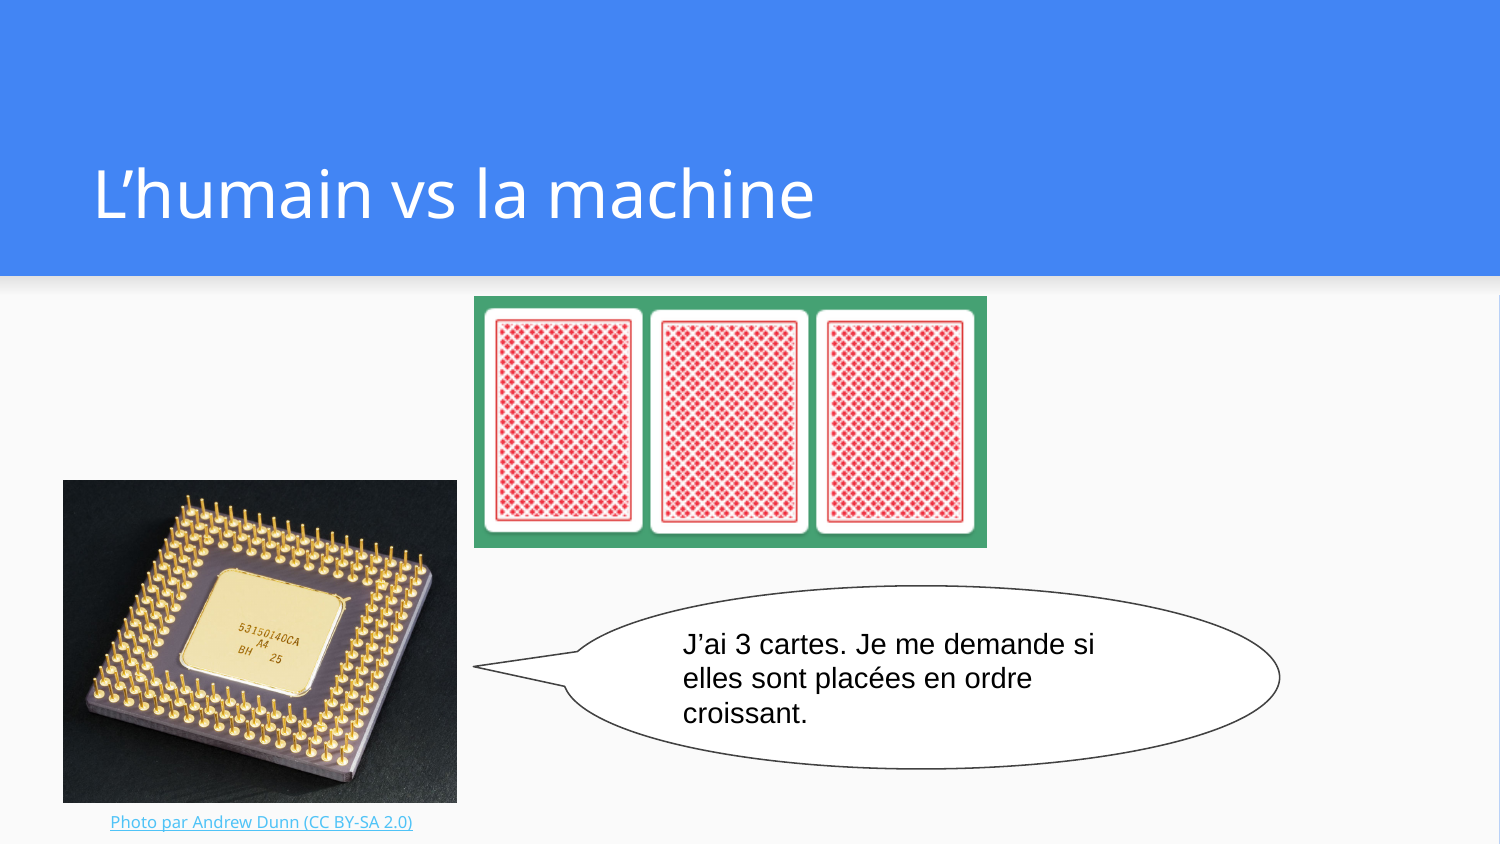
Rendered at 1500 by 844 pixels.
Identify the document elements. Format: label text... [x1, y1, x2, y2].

text_box J’ai 3 cartes. Je me demande si elles sont placées en ordre croissant. [473, 585, 1280, 769]
title L’humain vs la machine [77, 121, 1427, 248]
picture [63, 480, 457, 803]
text_box Photo par Andrew Dunn (CC BY-SA 2.0) [66, 796, 457, 832]
picture [474, 296, 987, 548]
